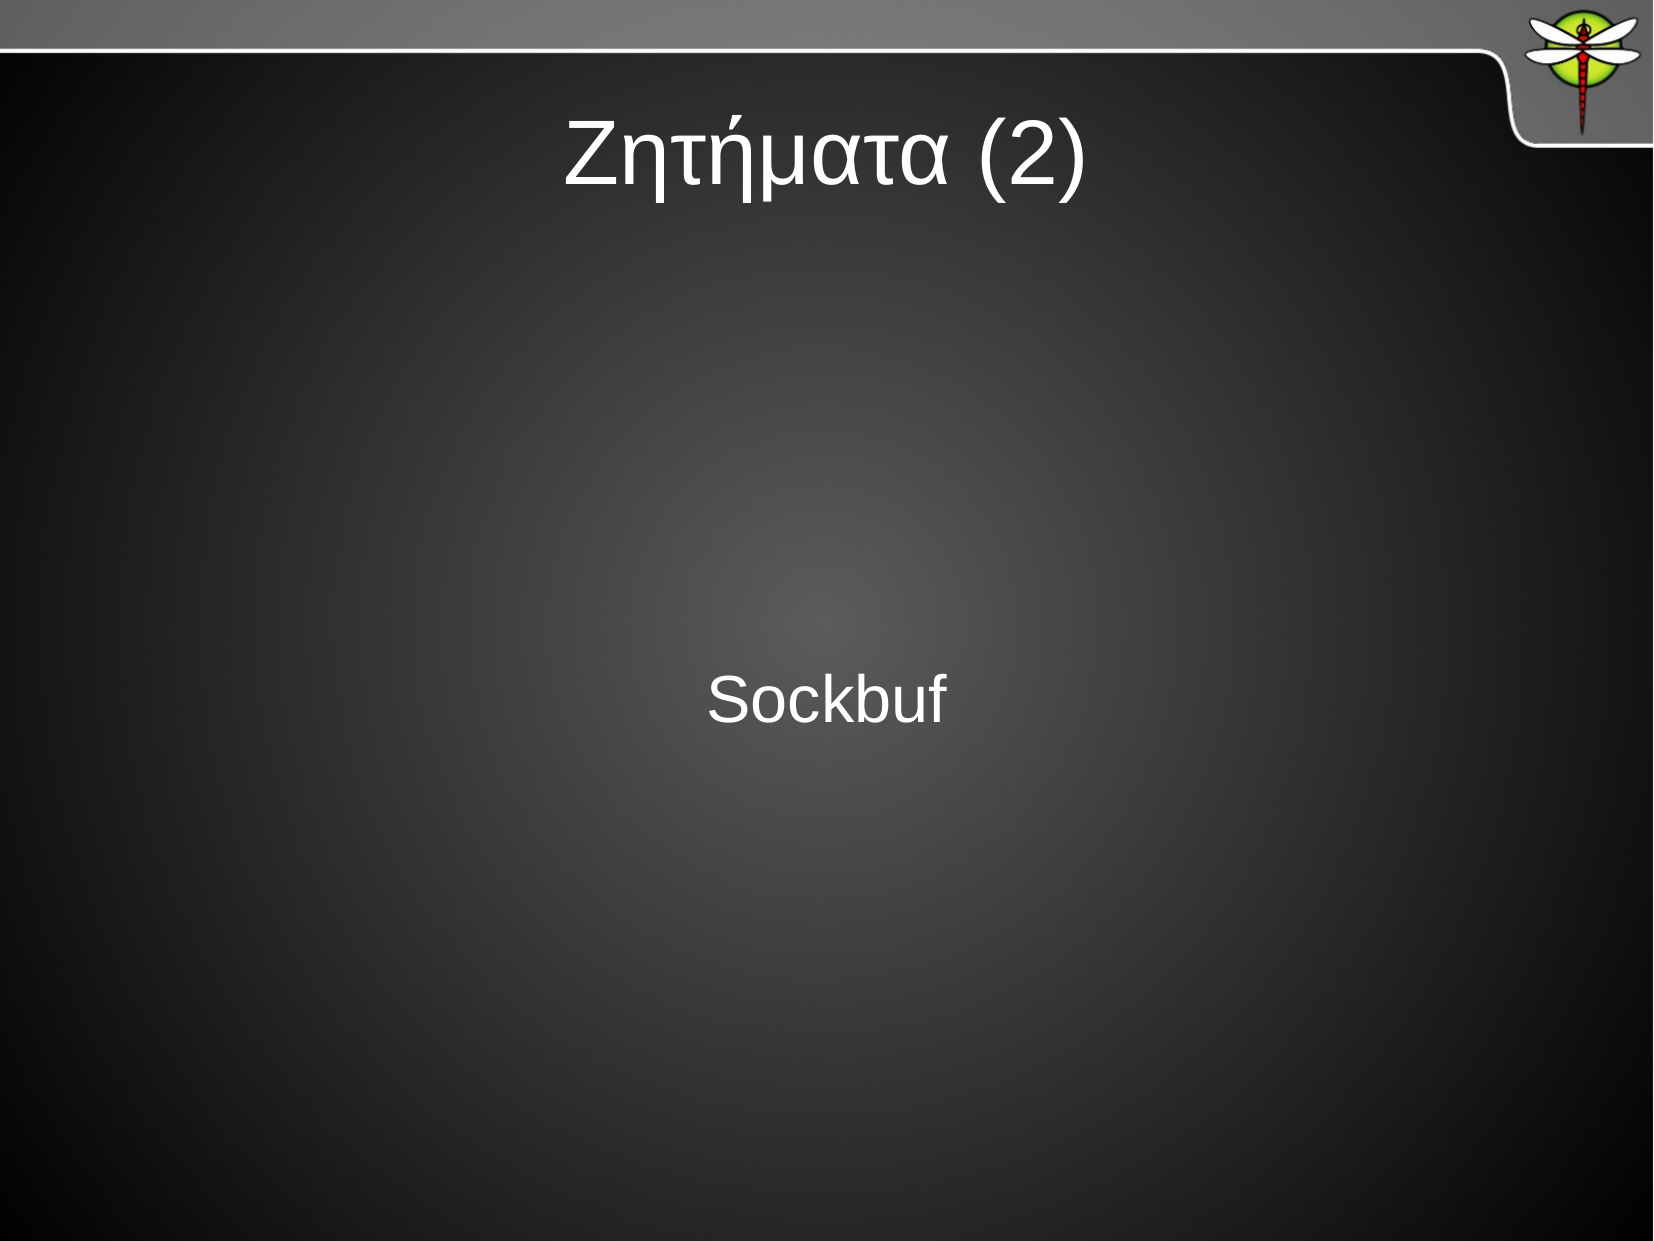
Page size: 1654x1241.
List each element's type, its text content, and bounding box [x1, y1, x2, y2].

title Ζητήματα (2) [82, 49, 1571, 257]
picture [0, 0, 1654, 1241]
subtitle Sockbuf [82, 297, 1571, 1102]
